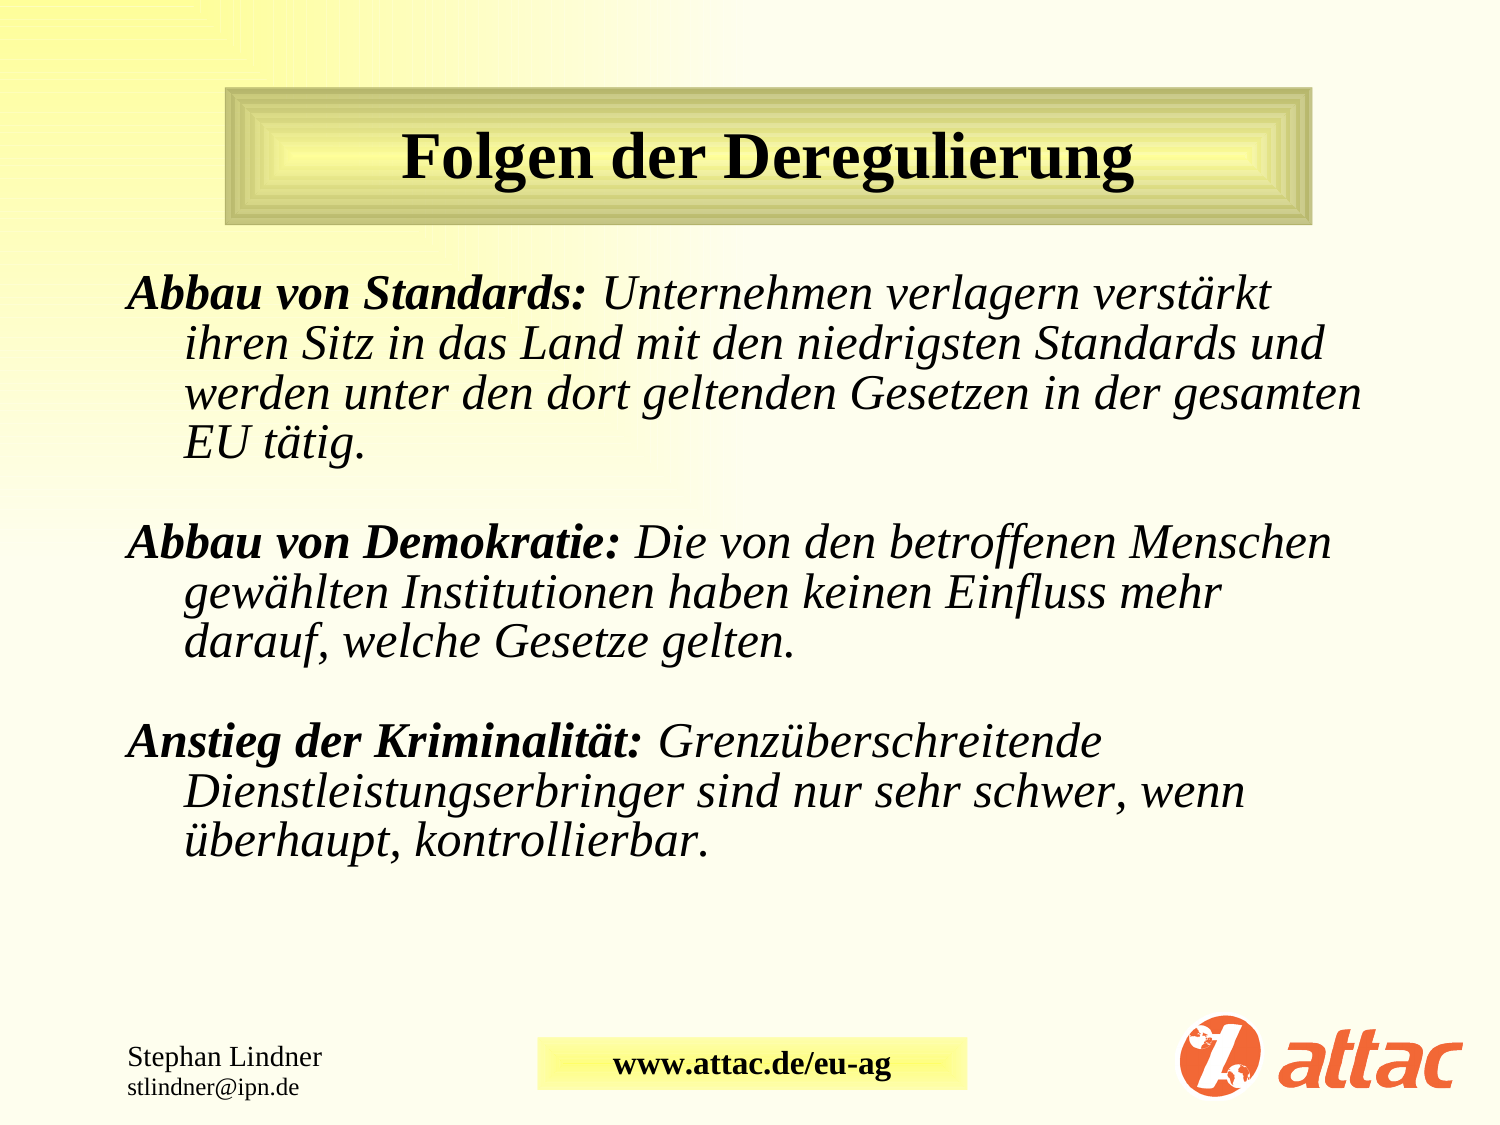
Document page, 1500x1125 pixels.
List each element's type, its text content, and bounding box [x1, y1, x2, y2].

text_box www.attac.de/eu-ag [537, 1037, 968, 1090]
list Abbau von Standards: Unternehmen verlagern verstärkt ihren Sitz in das Land mit den niedrigsten Standards und werden unter den dort geltenden Gesetzen in der gesamten EU tätig. Abbau von Demokratie: Die von den betroffenen Menschen gewählten Institutionen haben keinen Einfluss mehr darauf, welche Gesetze gelten. Anstieg der Kriminalität: Grenzüberschreitende Dienstleistungserbringer sind nur sehr schwer, wenn überhaupt, kontrollierbar. [112, 262, 1388, 938]
picture [1175, 1012, 1463, 1101]
title Folgen der Deregulierung [224, 87, 1313, 226]
text_box Stephan Lindner stlindner@ipn.de [112, 1032, 338, 1109]
